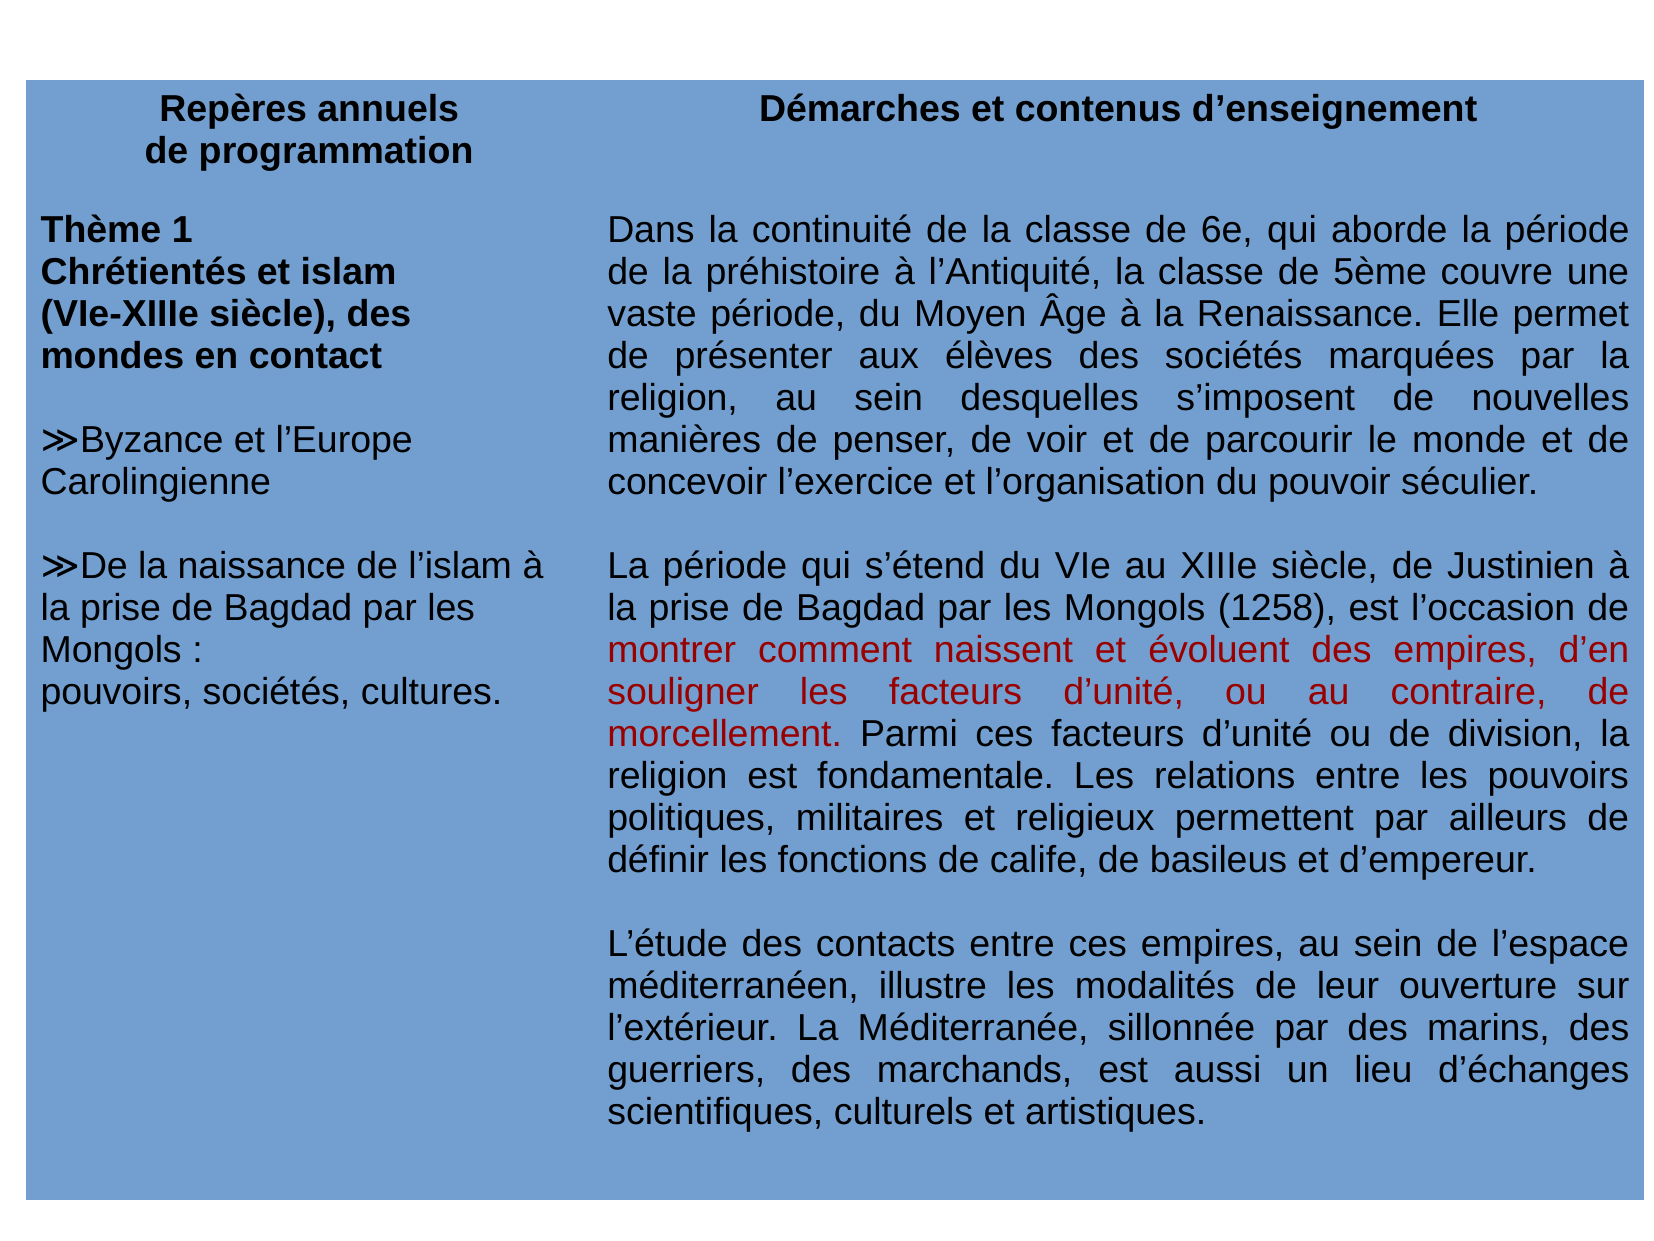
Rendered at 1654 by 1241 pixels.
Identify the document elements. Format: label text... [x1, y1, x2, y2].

table_cell Dans la continuité de la classe de 6e, qui aborde la période de la préhistoire à l’Antiquité, la classe de 5ème couvre une vaste période, du Moyen Âge à la Renaissance. Elle permet de présenter aux élèves des sociétés marquées par la religion, au sein desquelles s’imposent de nouvelles manières de penser, de voir et de parcourir le monde et de concevoir l’exercice et l’organisation du pouvoir séculier. La période qui s’étend du VIe au XIIIe siècle, de Justinien à la prise de Bagdad par les Mongols (1258), est l’occasion de montrer comment naissent et évoluent des empires, d’en souligner les facteurs d’unité, ou au contraire, de morcellement. Parmi ces facteurs d’unité ou de division, la religion est fondamentale. Les relations entre les pouvoirs politiques, militaires et religieux permettent par ailleurs de définir les fonctions de calife, de basileus et d’empereur. L’étude des contacts entre ces empires, au sein de l’espace méditerranéen, illustre les modalités de leur ouverture sur l’extérieur. La Méditerranée, sillonnée par des marins, des guerriers, des marchands, est aussi un lieu d’échanges scientifiques, culturels et artistiques. [593, 201, 1644, 1200]
table_cell Thème 1 Chrétientés et islam (VIe-XIIIe siècle), des mondes en contact ≫Byzance et l’Europe Carolingienne ≫De la naissance de l’islam à la prise de Bagdad par les Mongols : pouvoirs, sociétés, cultures. [26, 201, 593, 1200]
table_header Repères annuels de programmation [26, 80, 593, 201]
table_header Démarches et contenus d’enseignement [593, 80, 1644, 201]
